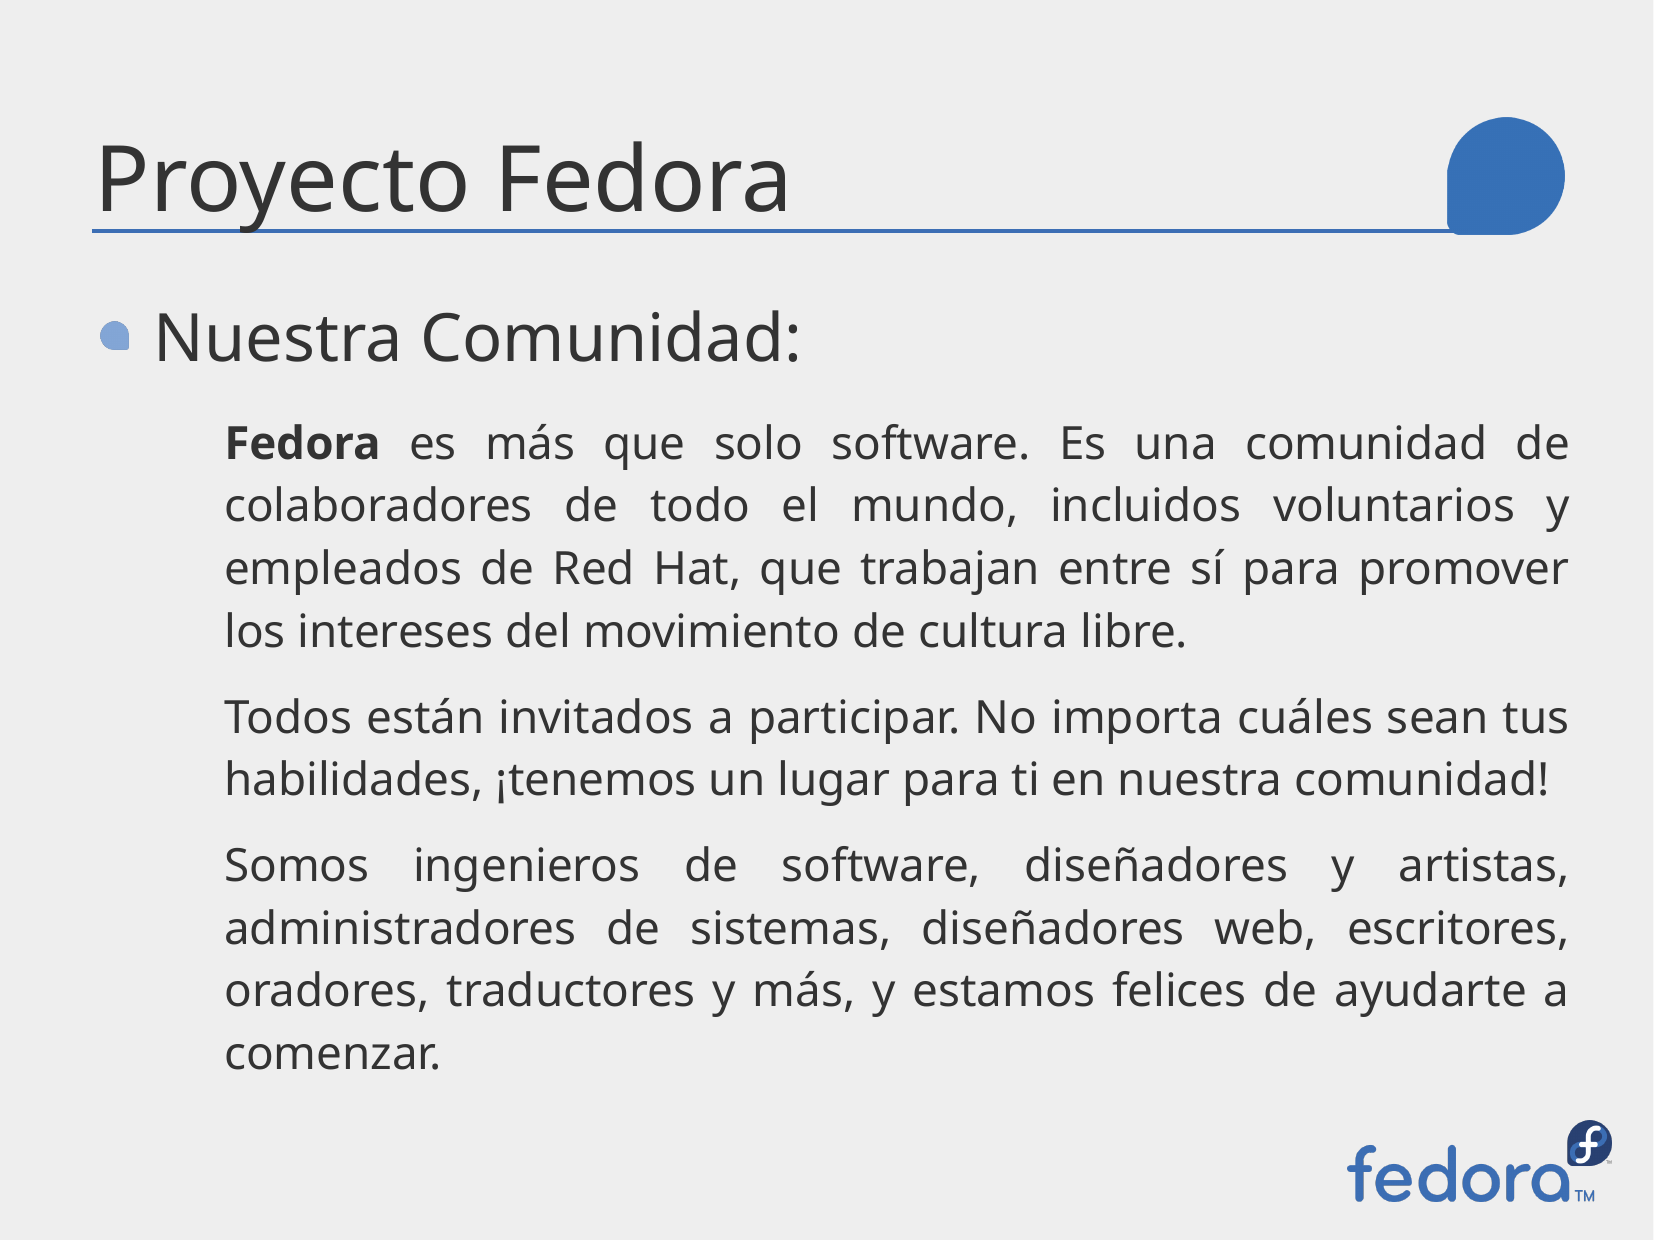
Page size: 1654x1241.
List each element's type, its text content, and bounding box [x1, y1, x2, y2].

picture [1347, 1120, 1612, 1202]
picture [1447, 117, 1565, 235]
list Nuestra Comunidad: Fedora es más que solo software. Es una comunidad de colaboradores de todo el mundo, incluidos voluntarios y empleados de Red Hat, que trabajan entre sí para promover los intereses del movimiento de cultura libre. Todos están invitados a participar. No importa cuáles sean tus habilidades, ¡tenemos un lugar para ti en nuestra comunidad! Somos ingenieros de software, diseñadores y artistas, administradores de sistemas, diseñadores web, escritores, oradores, traductores y más, y estamos felices de ayudarte a comenzar. [82, 290, 1571, 1094]
title Proyecto Fedora [94, 100, 1426, 251]
